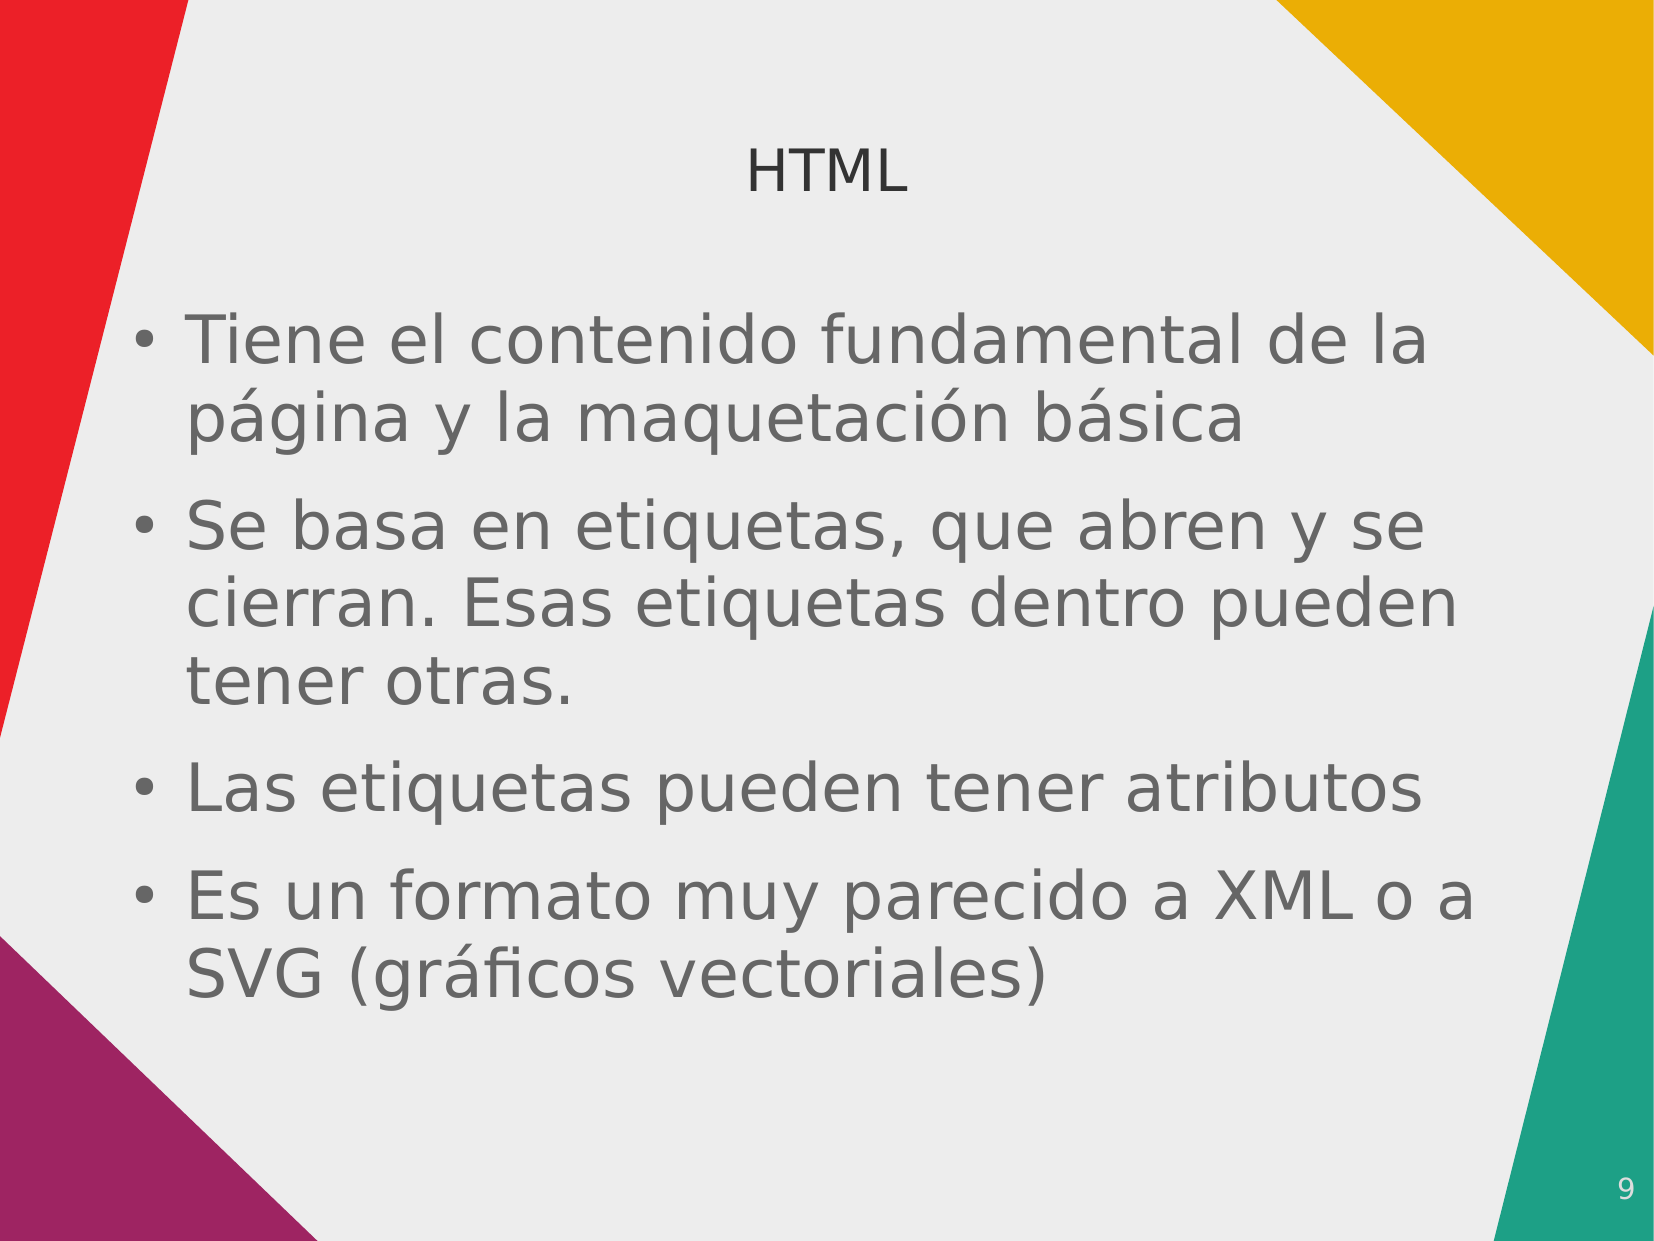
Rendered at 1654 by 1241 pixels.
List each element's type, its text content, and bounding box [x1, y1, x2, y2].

list Tiene el contenido fundamental de la página y la maquetación básica Se basa en etiquetas, que abren y se cierran. Esas etiquetas dentro pueden tener otras. Las etiquetas pueden tener atributos Es un formato muy parecido a XML o a SVG (gráficos vectoriales) [114, 302, 1539, 1033]
title HTML [114, 73, 1539, 271]
